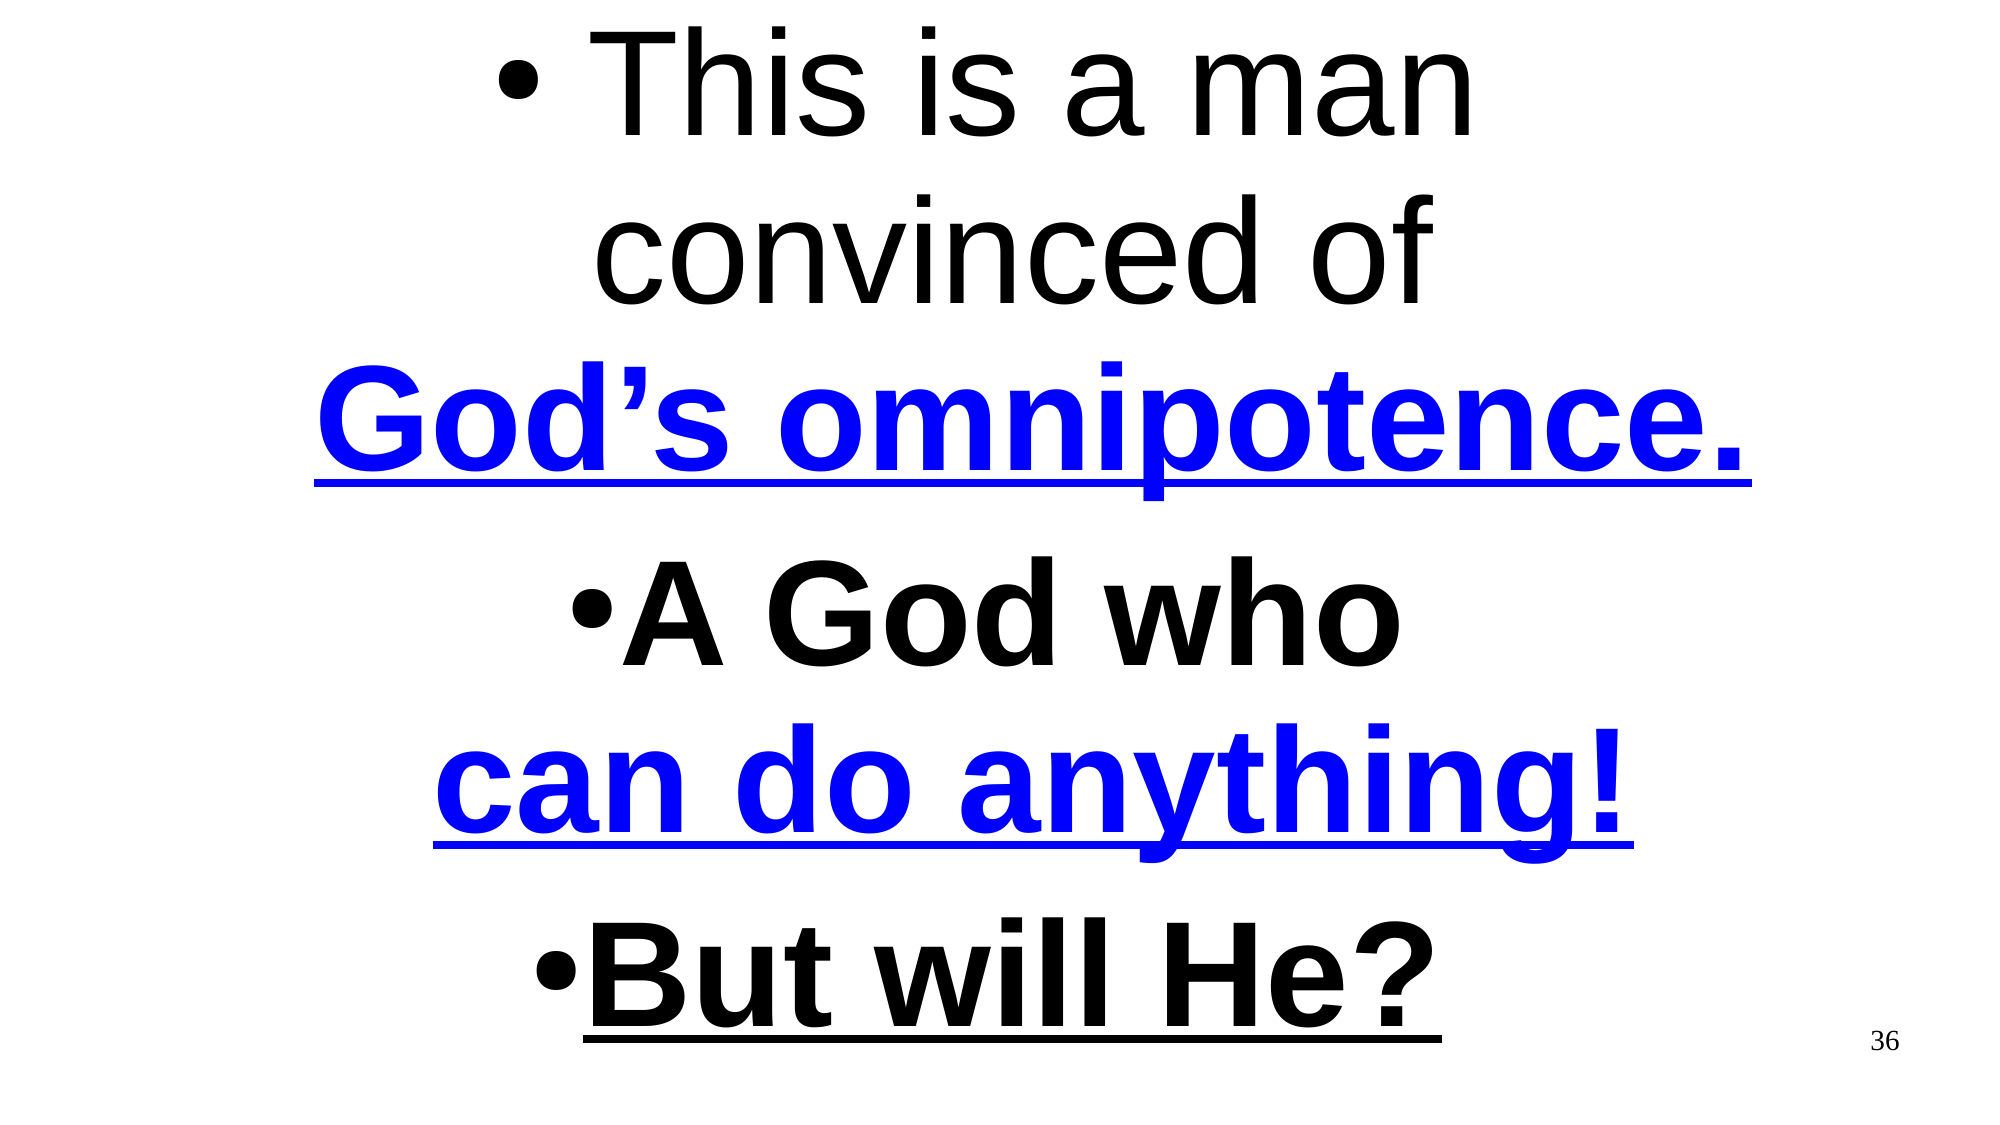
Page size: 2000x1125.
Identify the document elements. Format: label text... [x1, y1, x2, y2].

list This is a man convinced of God’s omnipotence. A God who can do anything! But will He? [0, 0, 1996, 1123]
